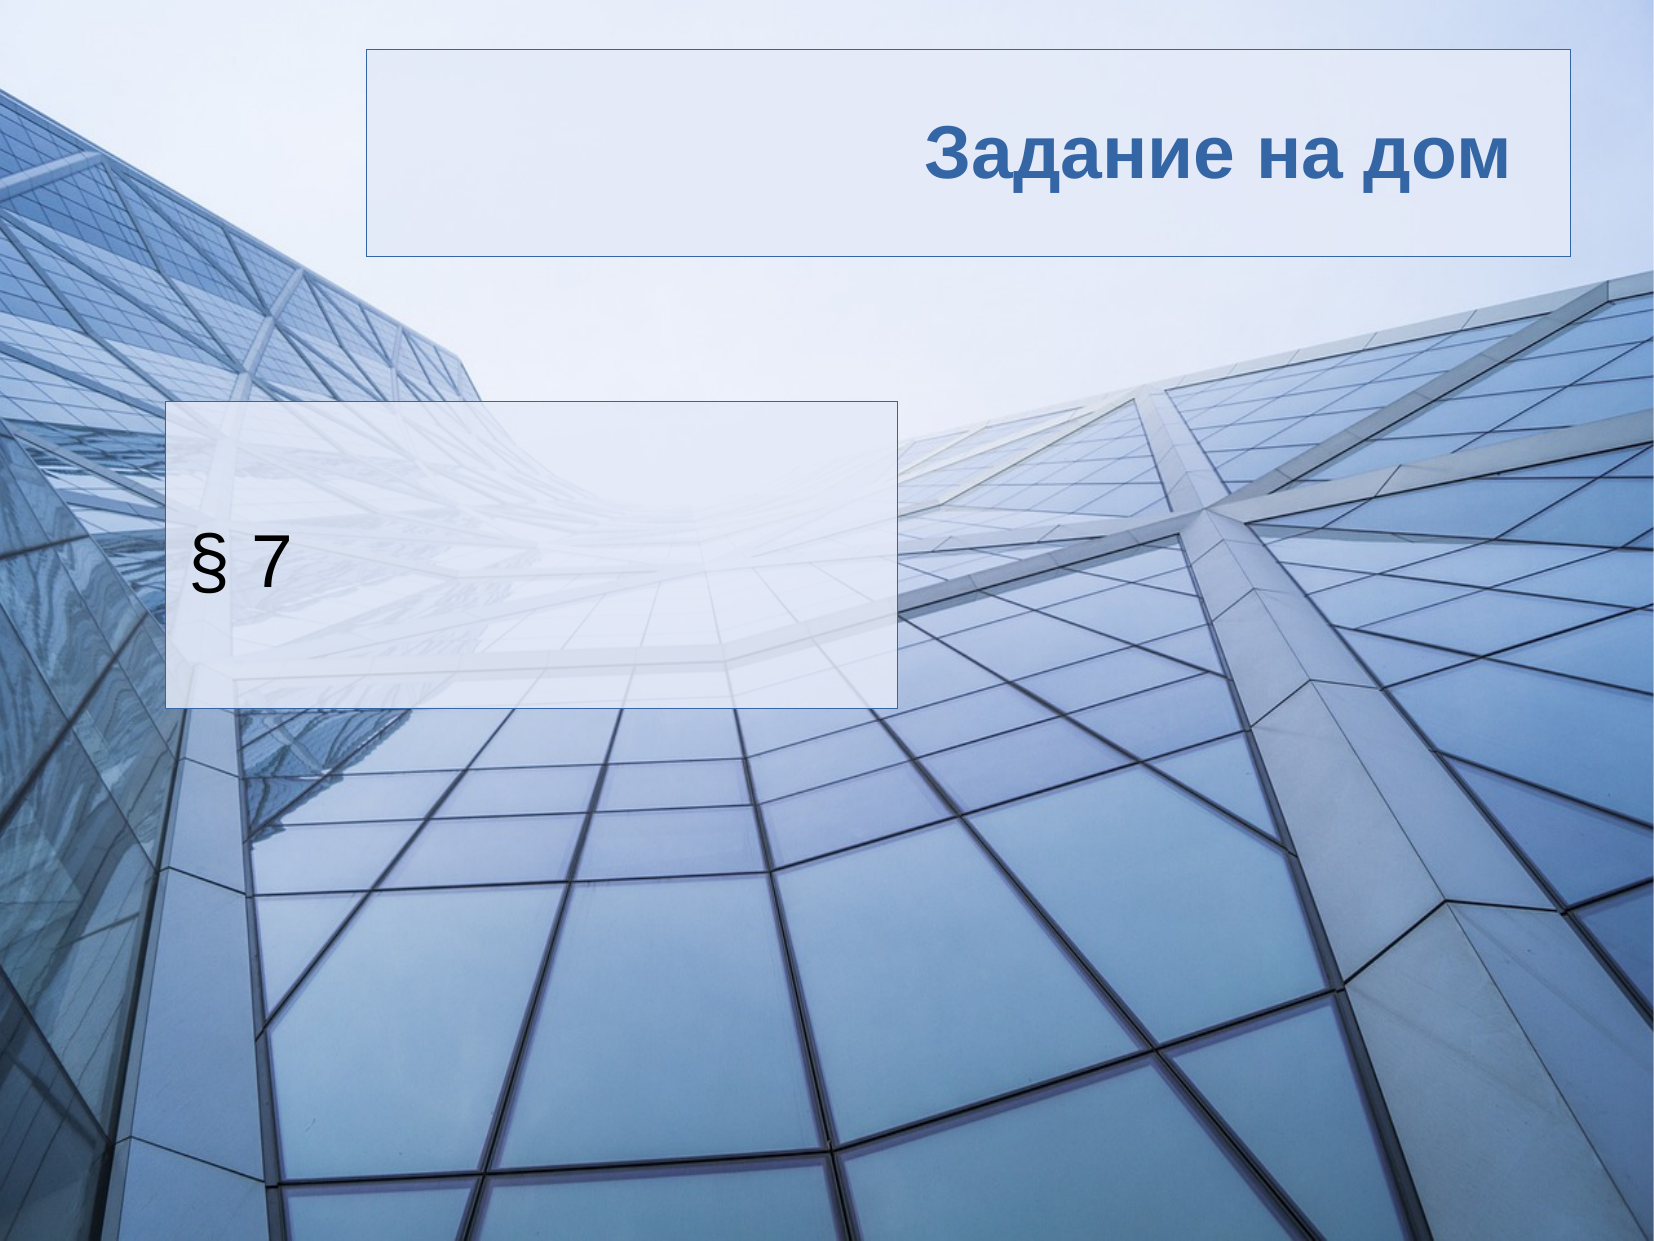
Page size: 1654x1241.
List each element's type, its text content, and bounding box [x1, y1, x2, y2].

title Задание на дом [366, 49, 1571, 257]
picture [0, 0, 1654, 1241]
text_box § 7 [165, 401, 898, 709]
